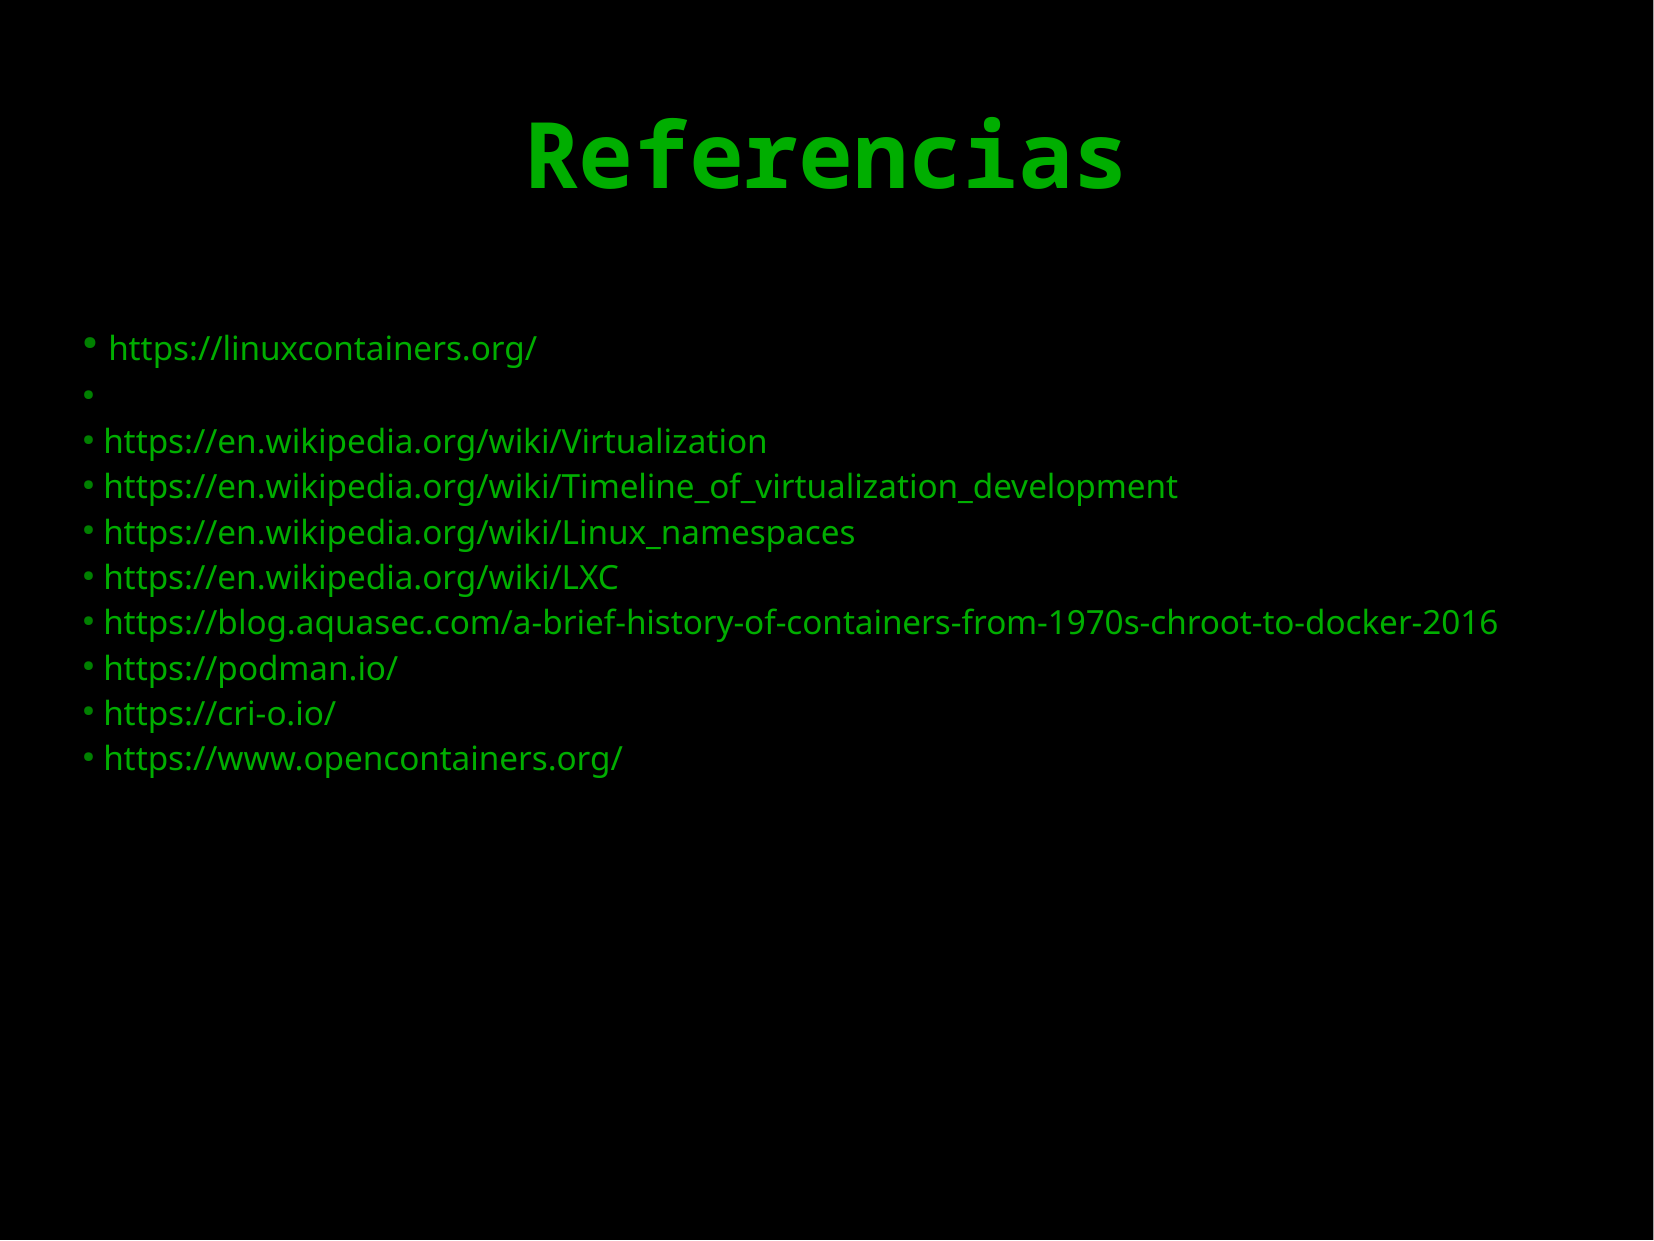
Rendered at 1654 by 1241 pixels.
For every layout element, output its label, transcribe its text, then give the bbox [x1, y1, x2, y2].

text_box https://linuxcontainers.org/ https://en.wikipedia.org/wiki/Virtualization https://en.wikipedia.org/wiki/Timeline_of_virtualization_development https://en.wikipedia.org/wiki/Linux_namespaces https://en.wikipedia.org/wiki/LXC https://blog.aquasec.com/a-brief-history-of-containers-from-1970s-chroot-to-docker-2016 https://podman.io/ https://cri-o.io/ https://www.opencontainers.org/ [82, 265, 1654, 945]
title Referencias [82, 49, 1571, 257]
